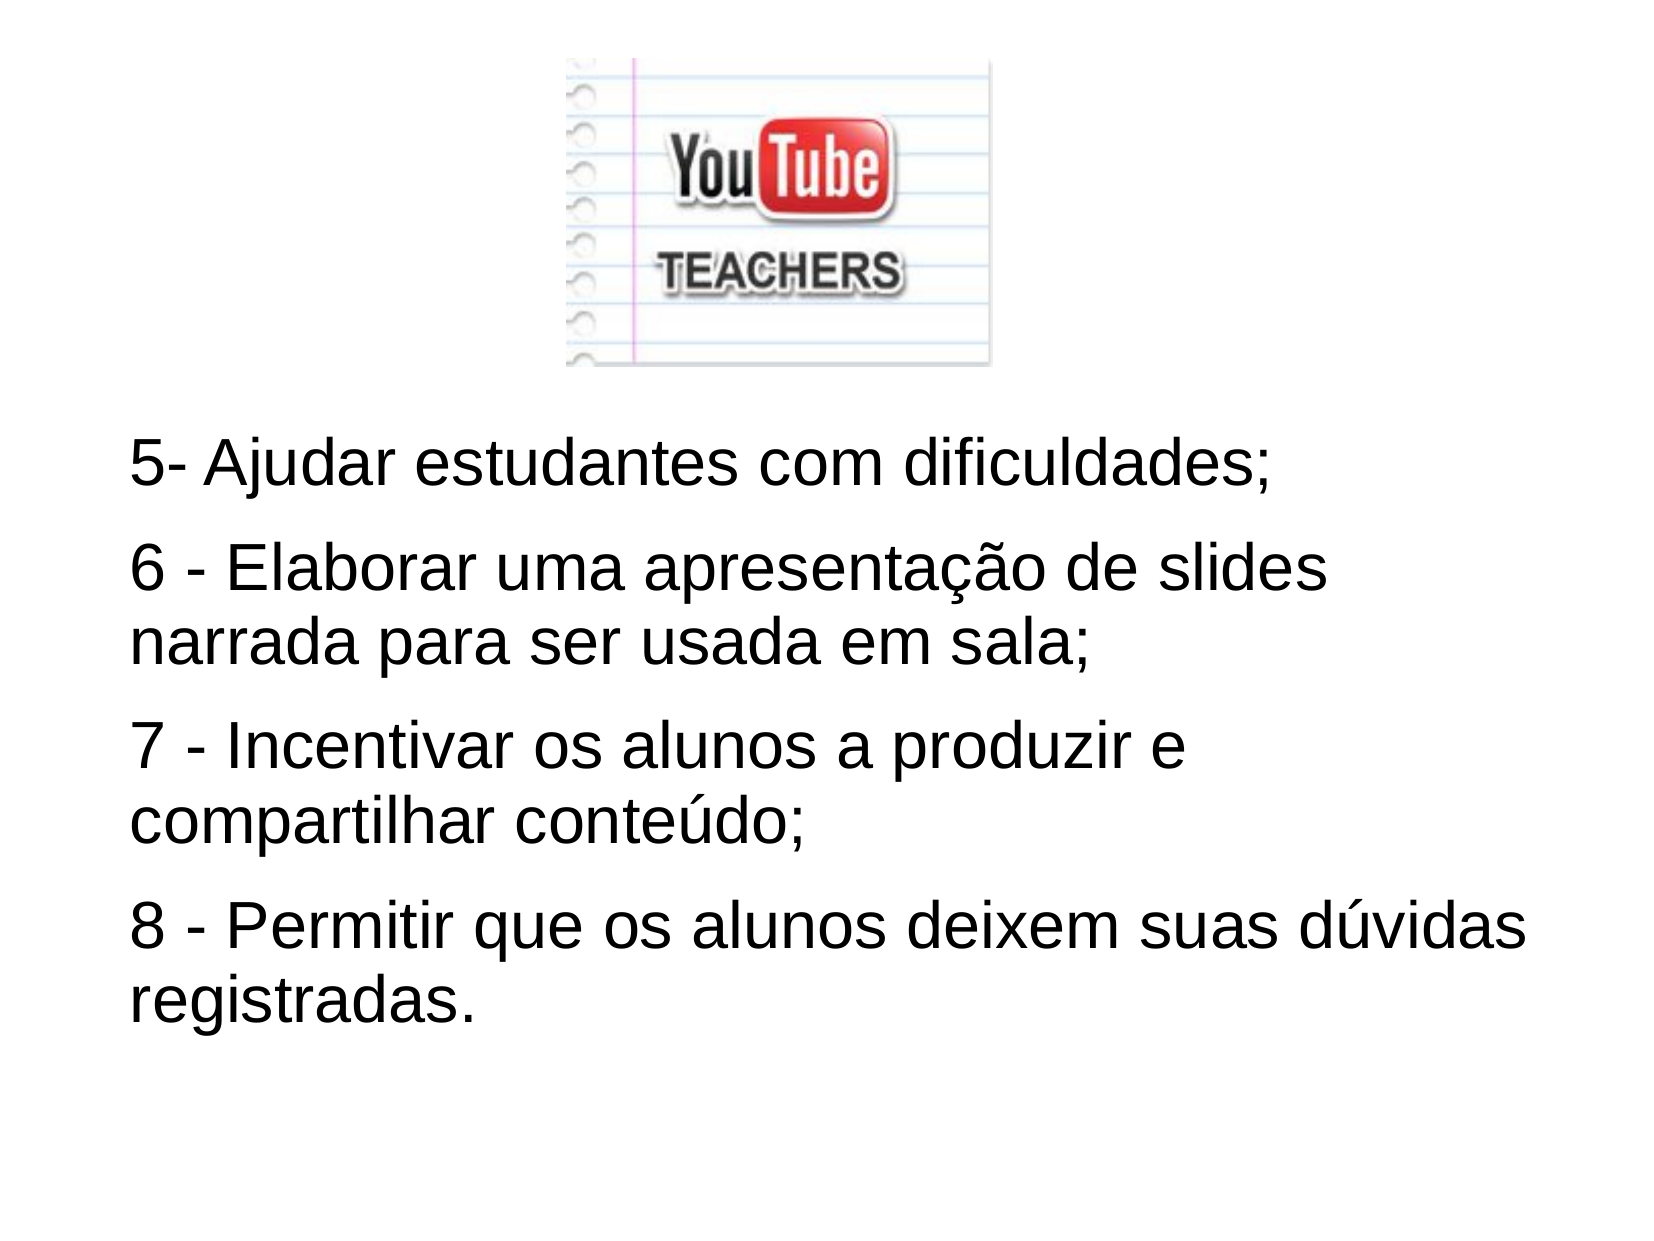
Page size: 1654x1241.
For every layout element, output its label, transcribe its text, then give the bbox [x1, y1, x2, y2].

list 5- Ajudar estudantes com dificuldades; 6 - Elaborar uma apresentação de slides narrada para ser usada em sala; 7 - Incentivar os alunos a produzir e compartilhar conteúdo; 8 - Permitir que os alunos deixem suas dúvidas registradas. [59, 425, 1548, 1163]
picture [566, 58, 993, 367]
